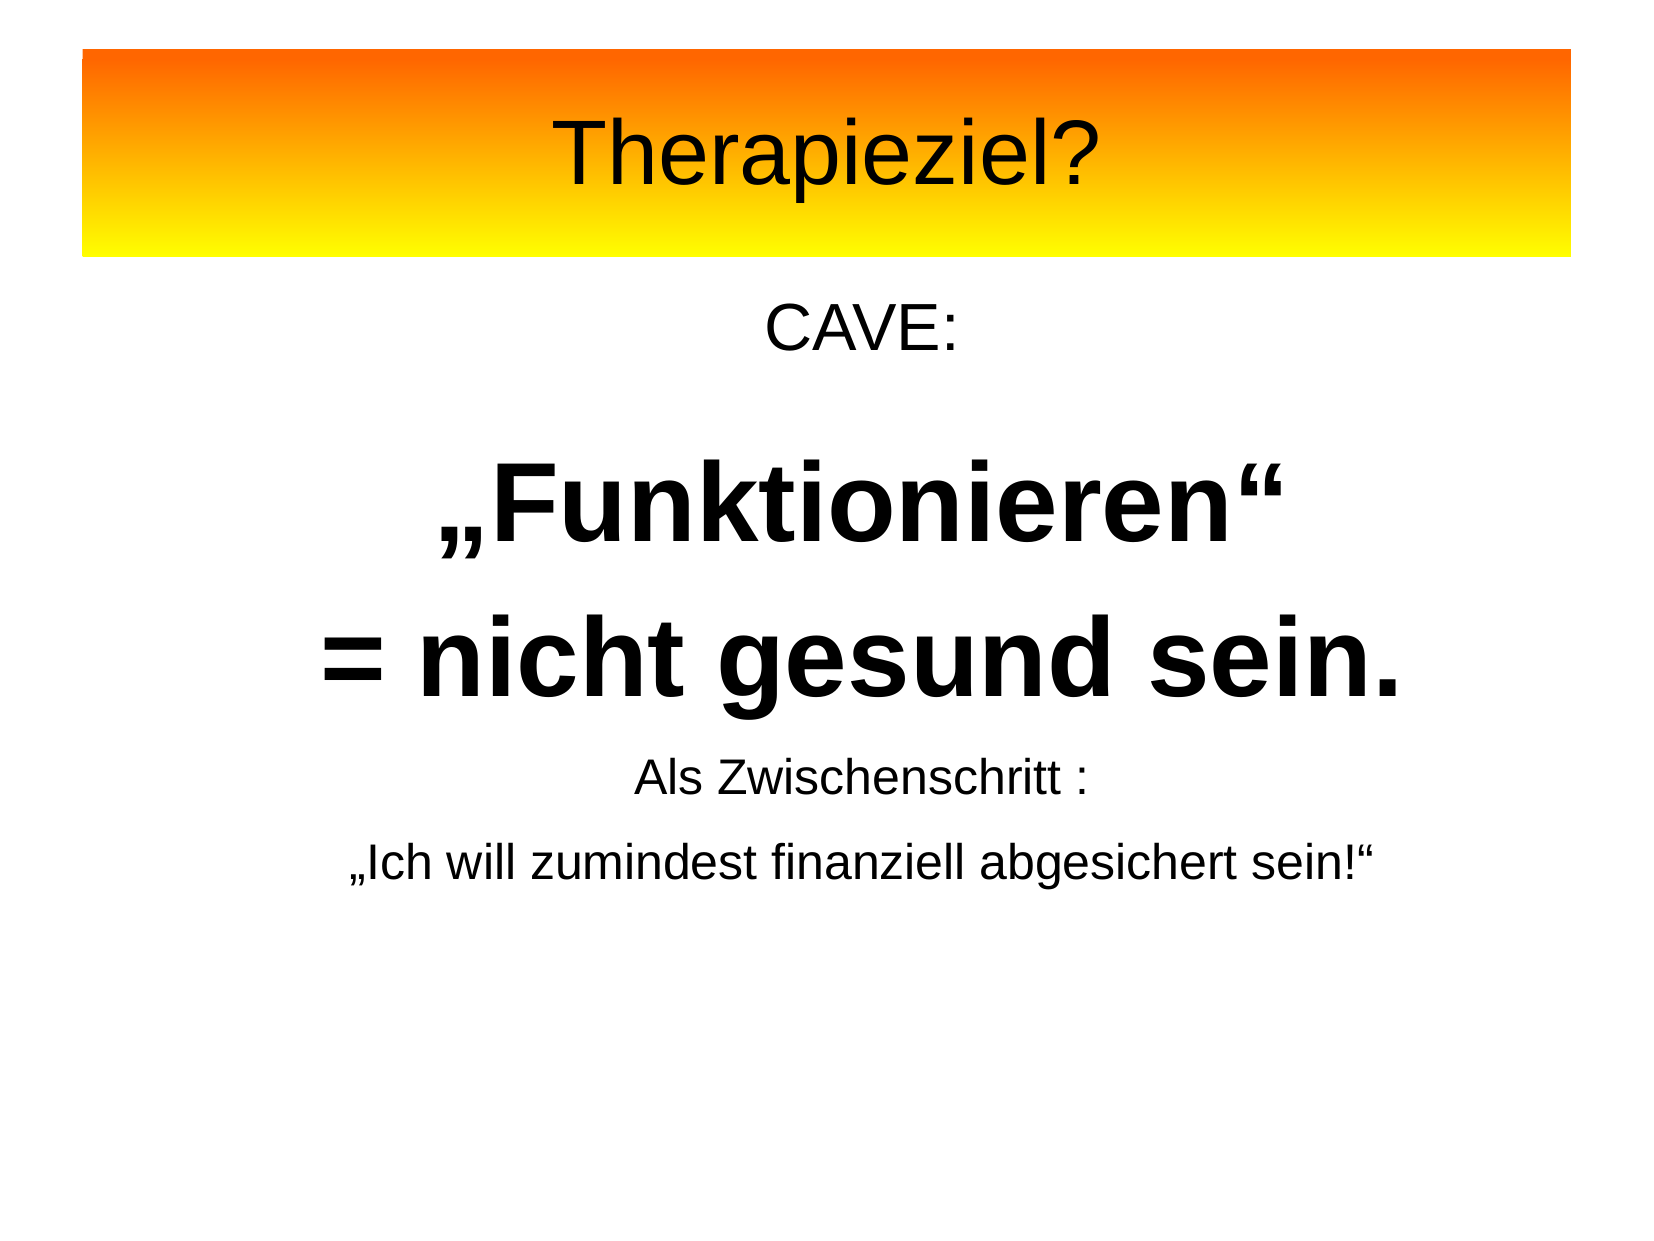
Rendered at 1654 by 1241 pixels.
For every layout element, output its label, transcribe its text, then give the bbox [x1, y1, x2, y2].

title Therapieziel? [82, 49, 1571, 257]
list CAVE: „Funktionieren“ = nicht gesund sein. Als Zwischenschritt : „Ich will zumindest finanziell abgesichert sein!“ [82, 290, 1571, 1109]
